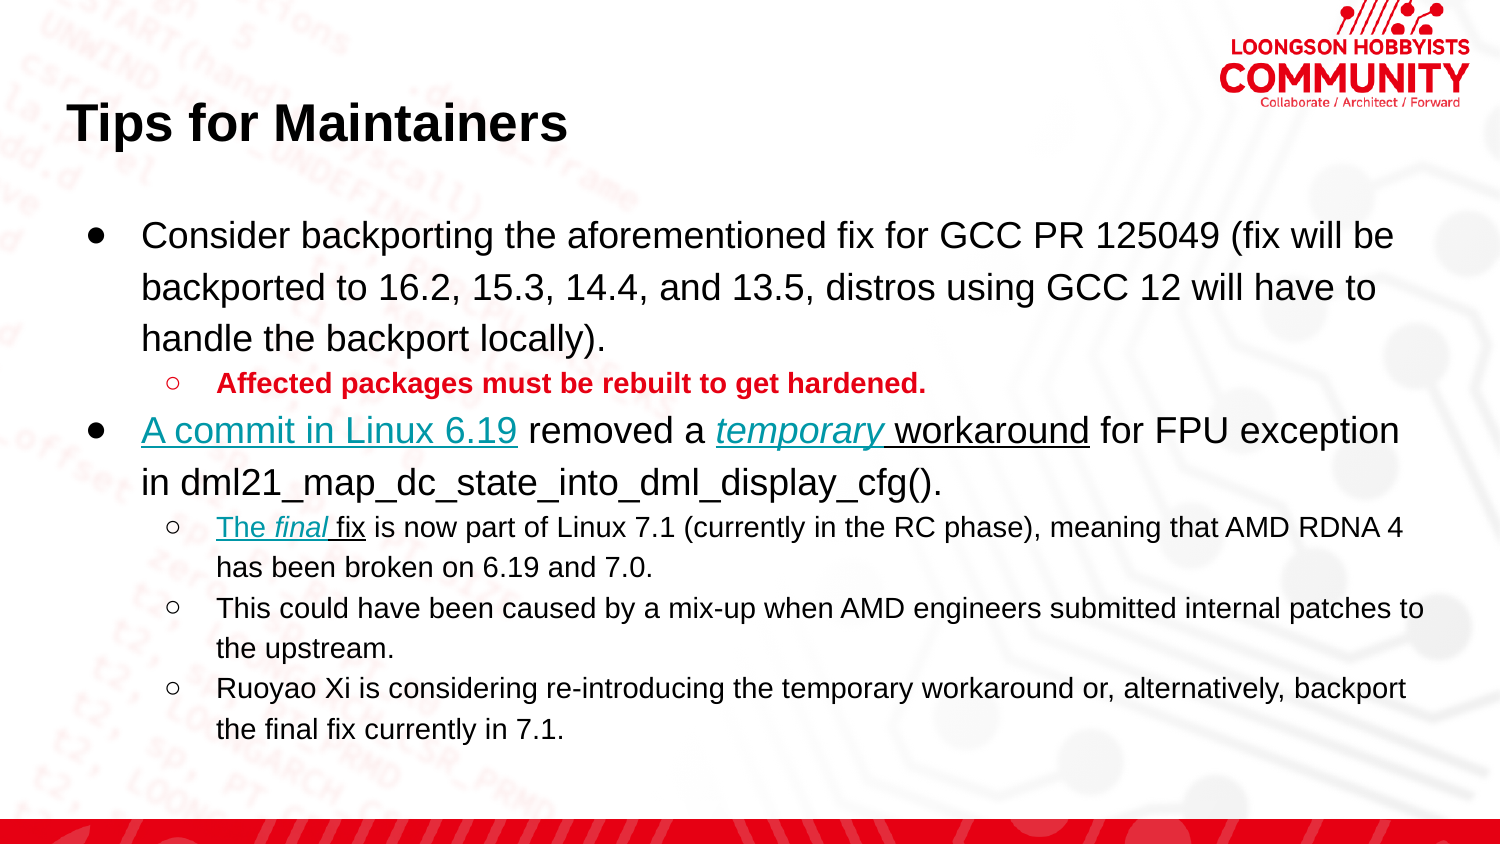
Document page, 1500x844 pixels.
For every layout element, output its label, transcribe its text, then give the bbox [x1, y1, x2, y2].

picture [0, 0, 1500, 844]
title Tips for Maintainers [51, 72, 1449, 167]
list Consider backporting the aforementioned fix for GCC PR 125049 (fix will be backported to 16.2, 15.3, 14.4, and 13.5, distros using GCC 12 will have to handle the backport locally). Affected packages must be rebuilt to get hardened. A commit in Linux 6.19 removed a temporary workaround for FPU exception in dml21_map_dc_state_into_dml_display_cfg(). The final fix is now part of Linux 7.1 (currently in the RC phase), meaning that AMD RDNA 4 has been broken on 6.19 and 7.0. This could have been caused by a mix-up when AMD engineers submitted internal patches to the upstream. Ruoyao Xi is considering re-introducing the temporary workaround or, alternatively, backport the final fix currently in 7.1. [51, 189, 1449, 785]
